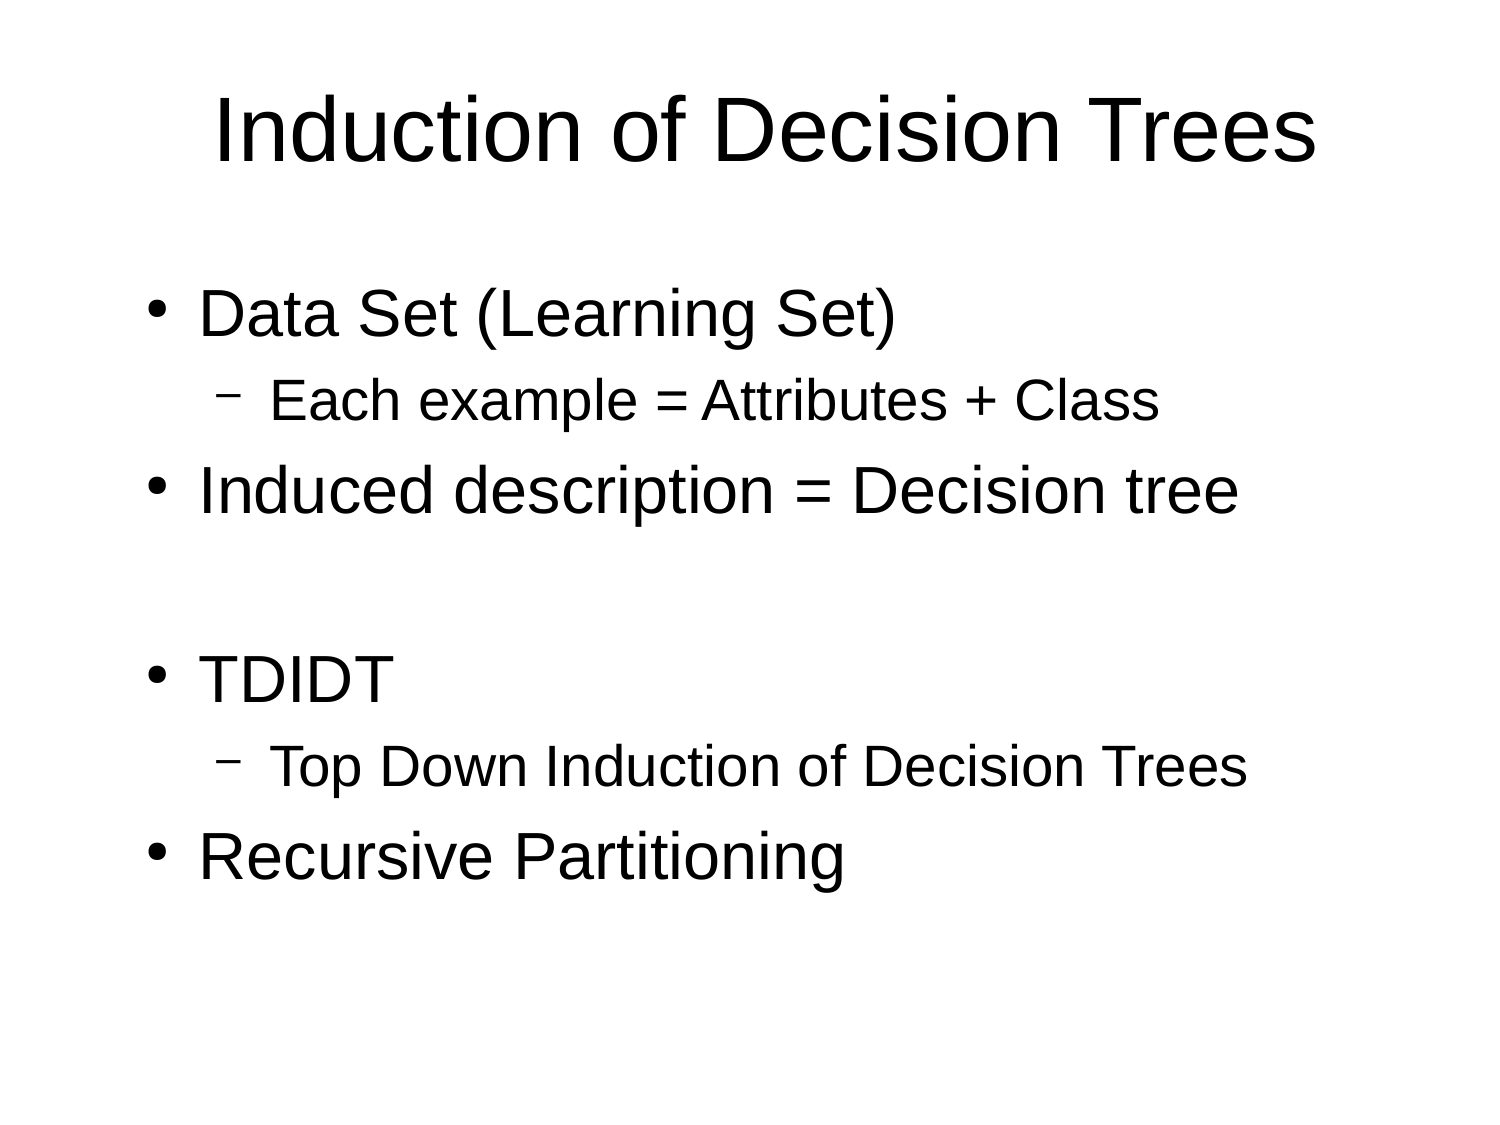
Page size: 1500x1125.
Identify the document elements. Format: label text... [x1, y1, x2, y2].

list Data Set (Learning Set) Each example = Attributes + Class Induced description = Decision tree TDIDT Top Down Induction of Decision Trees Recursive Partitioning [112, 262, 1388, 1013]
title Induction of Decision Trees [24, 0, 1476, 188]
